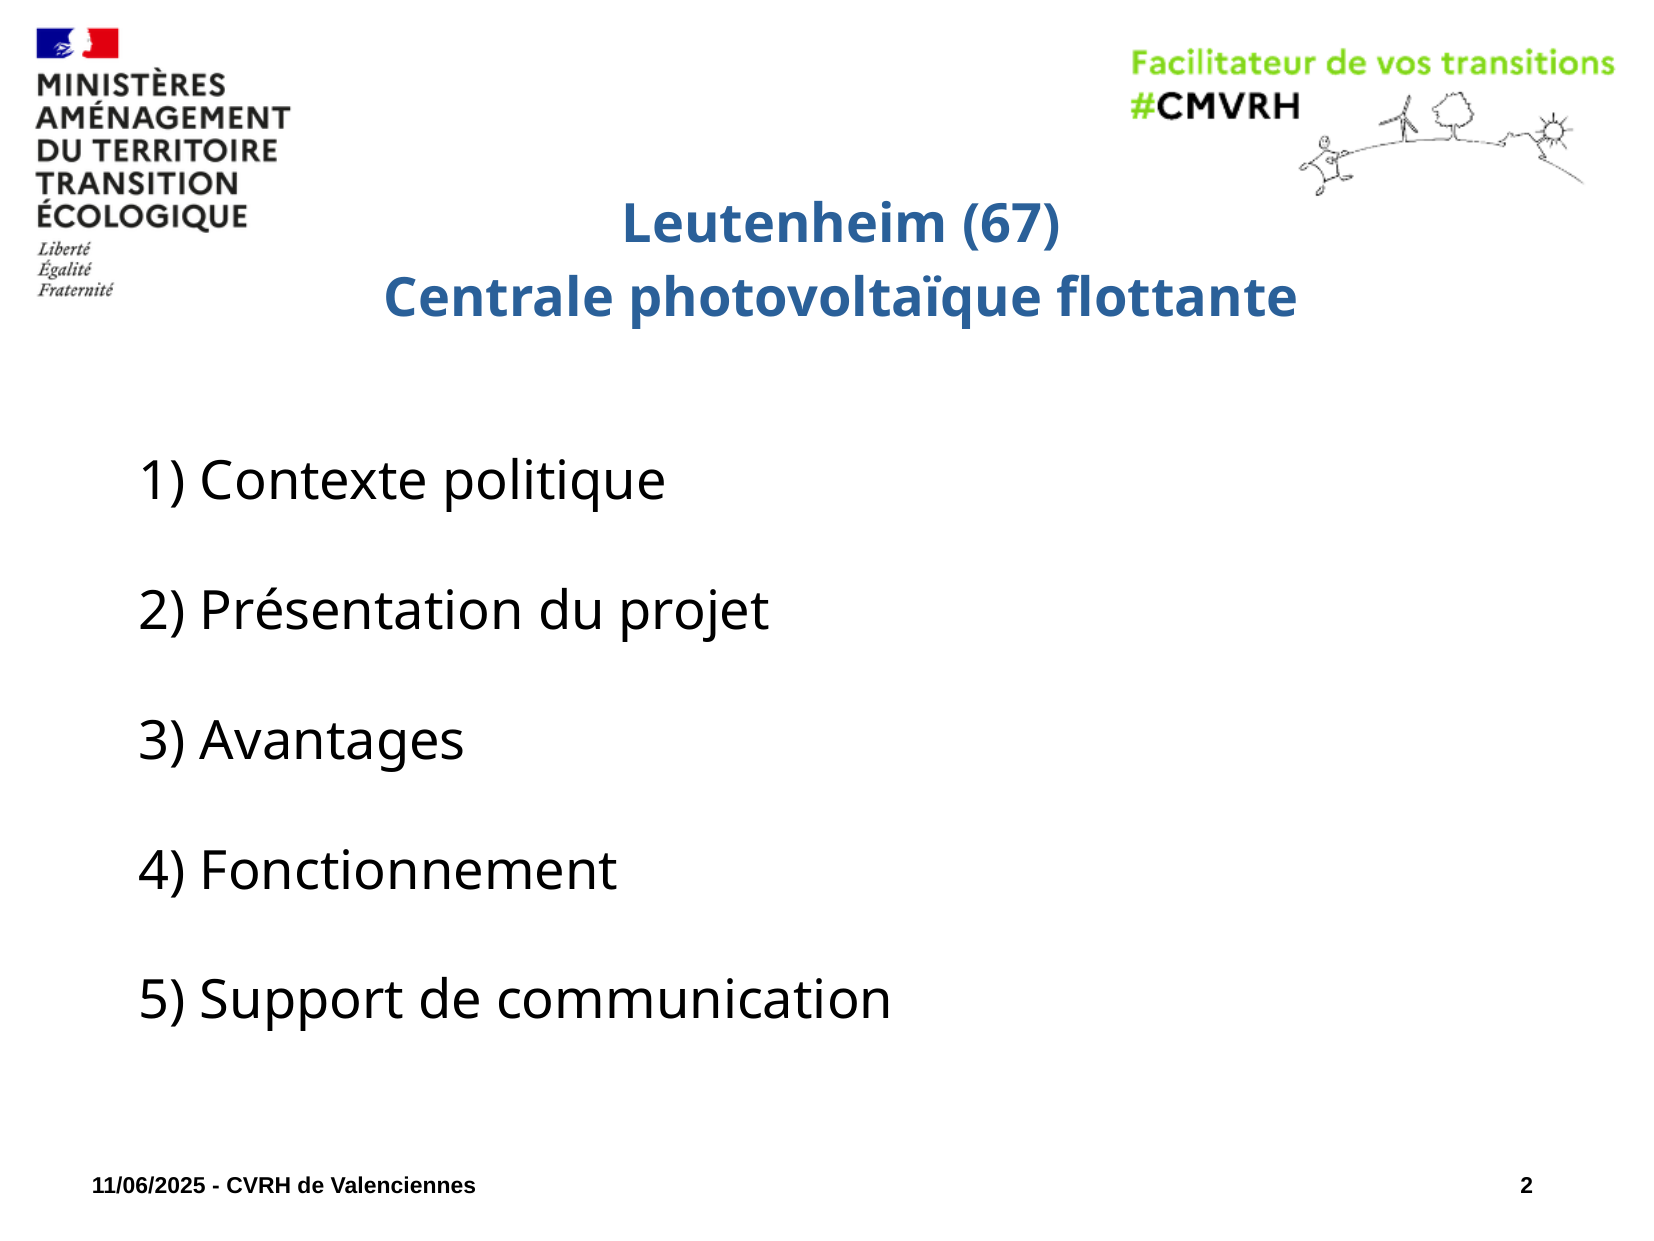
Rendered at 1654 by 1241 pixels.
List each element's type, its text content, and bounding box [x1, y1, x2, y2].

picture [29, 21, 325, 305]
picture [1122, 39, 1625, 207]
text_box 1) Contexte politique 2) Présentation du projet 3) Avantages 4) Fonctionnement 5) Support de communication [88, 437, 1568, 1058]
text_box Leutenheim (67) Centrale photovoltaïque flottante [118, 177, 1565, 343]
text_box 11/06/2025 - CVRH de Valenciennes <numéro> [77, 1165, 1584, 1206]
